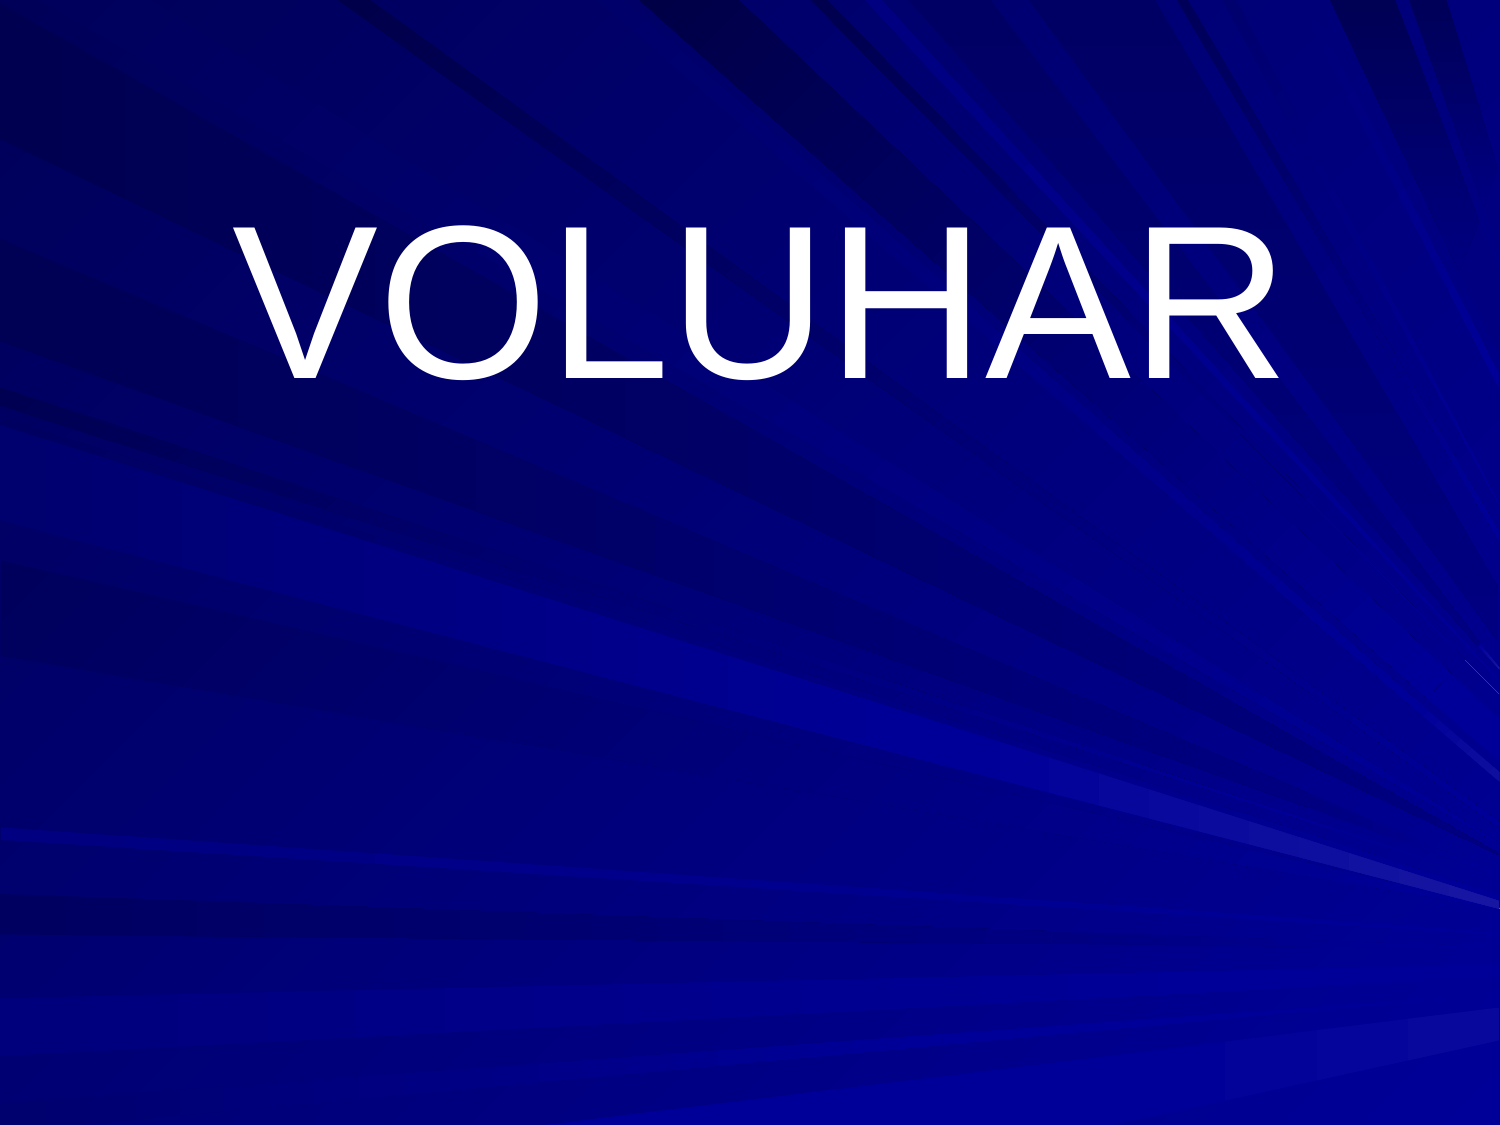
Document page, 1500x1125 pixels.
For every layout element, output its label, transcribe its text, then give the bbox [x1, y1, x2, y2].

title VOLUHAR [123, 78, 1399, 504]
